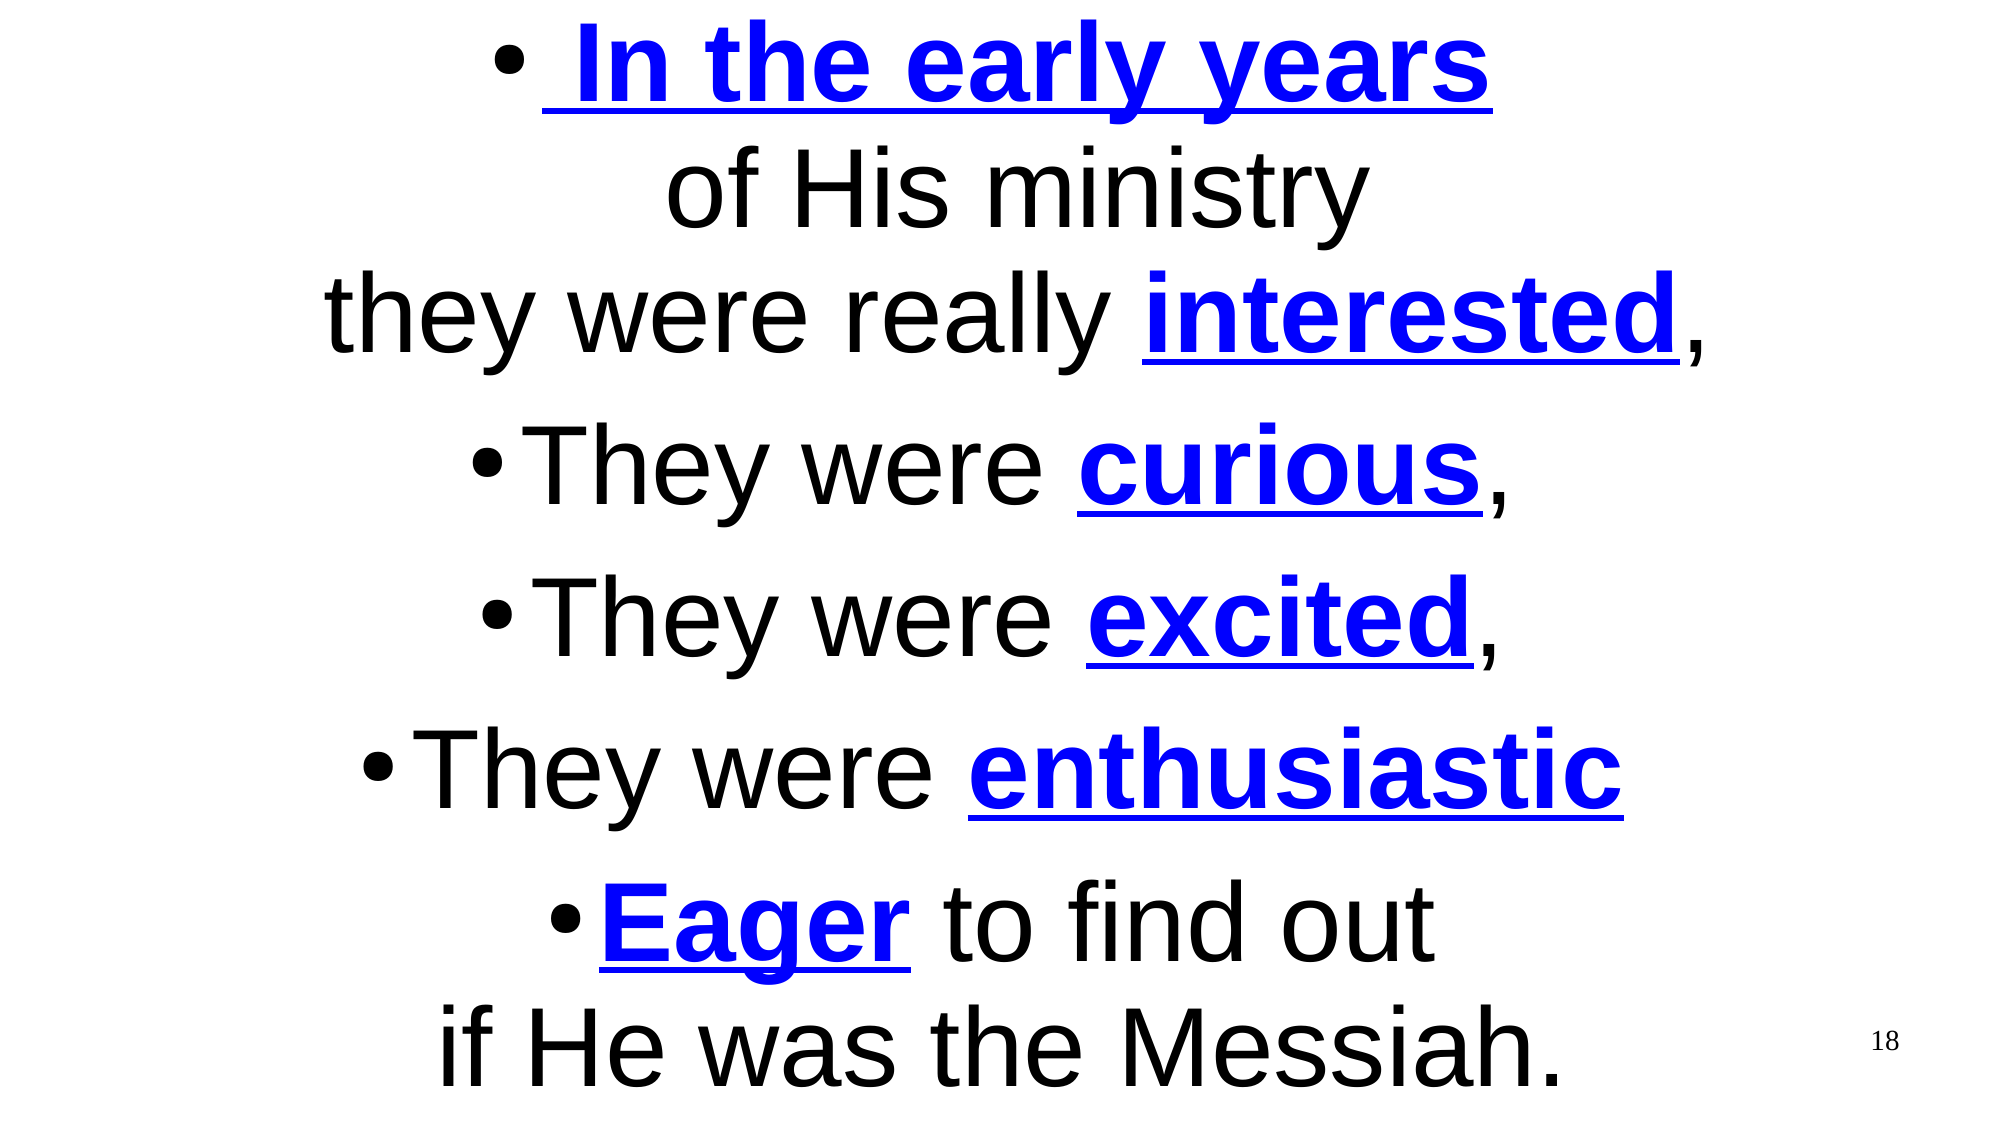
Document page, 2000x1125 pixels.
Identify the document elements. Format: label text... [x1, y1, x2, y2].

list In the early years of His ministry they were really interested, They were curious, They were excited, They were enthusiastic Eager to find out if He was the Messiah. [0, 0, 1996, 1123]
